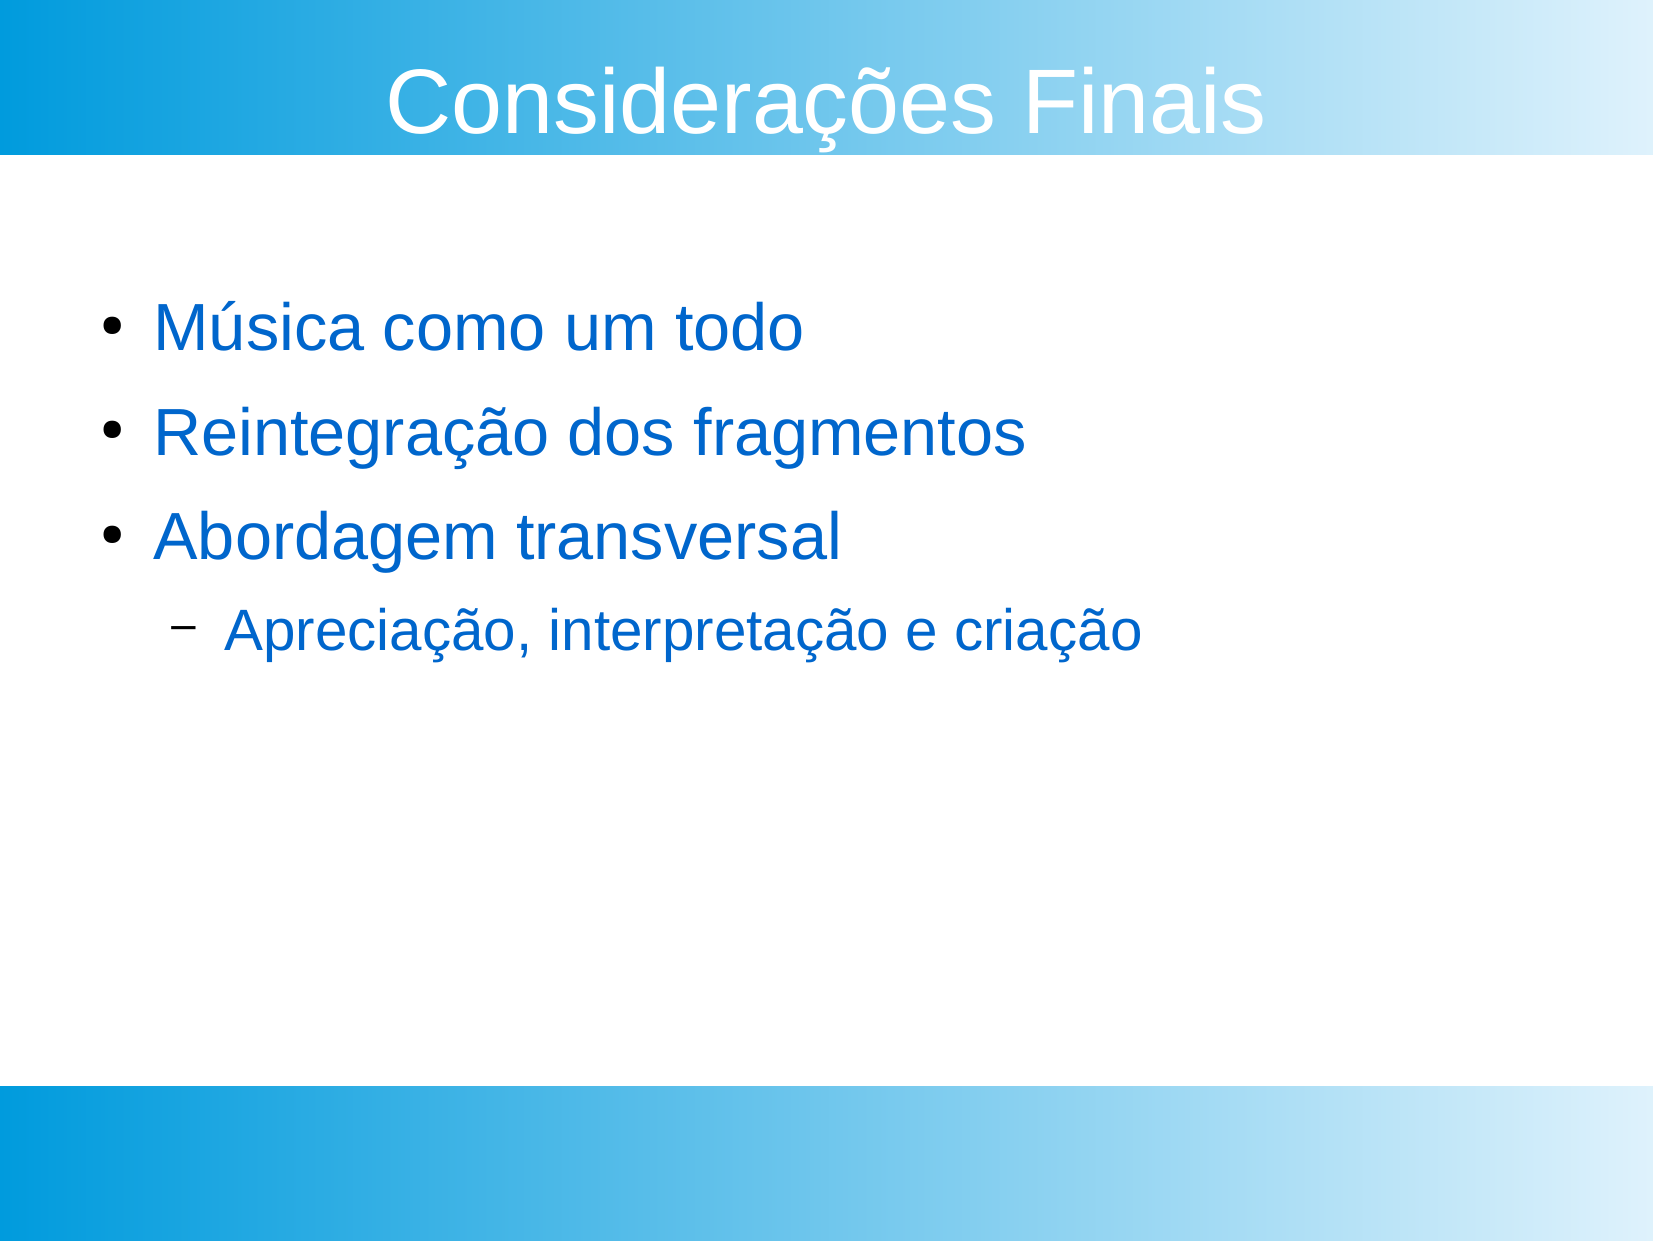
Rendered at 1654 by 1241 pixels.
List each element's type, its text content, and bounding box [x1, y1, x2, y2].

title Considerações Finais [82, 49, 1571, 155]
list Música como um todo Reintegração dos fragmentos Abordagem transversal Apreciação, interpretação e criação [82, 290, 1571, 1010]
